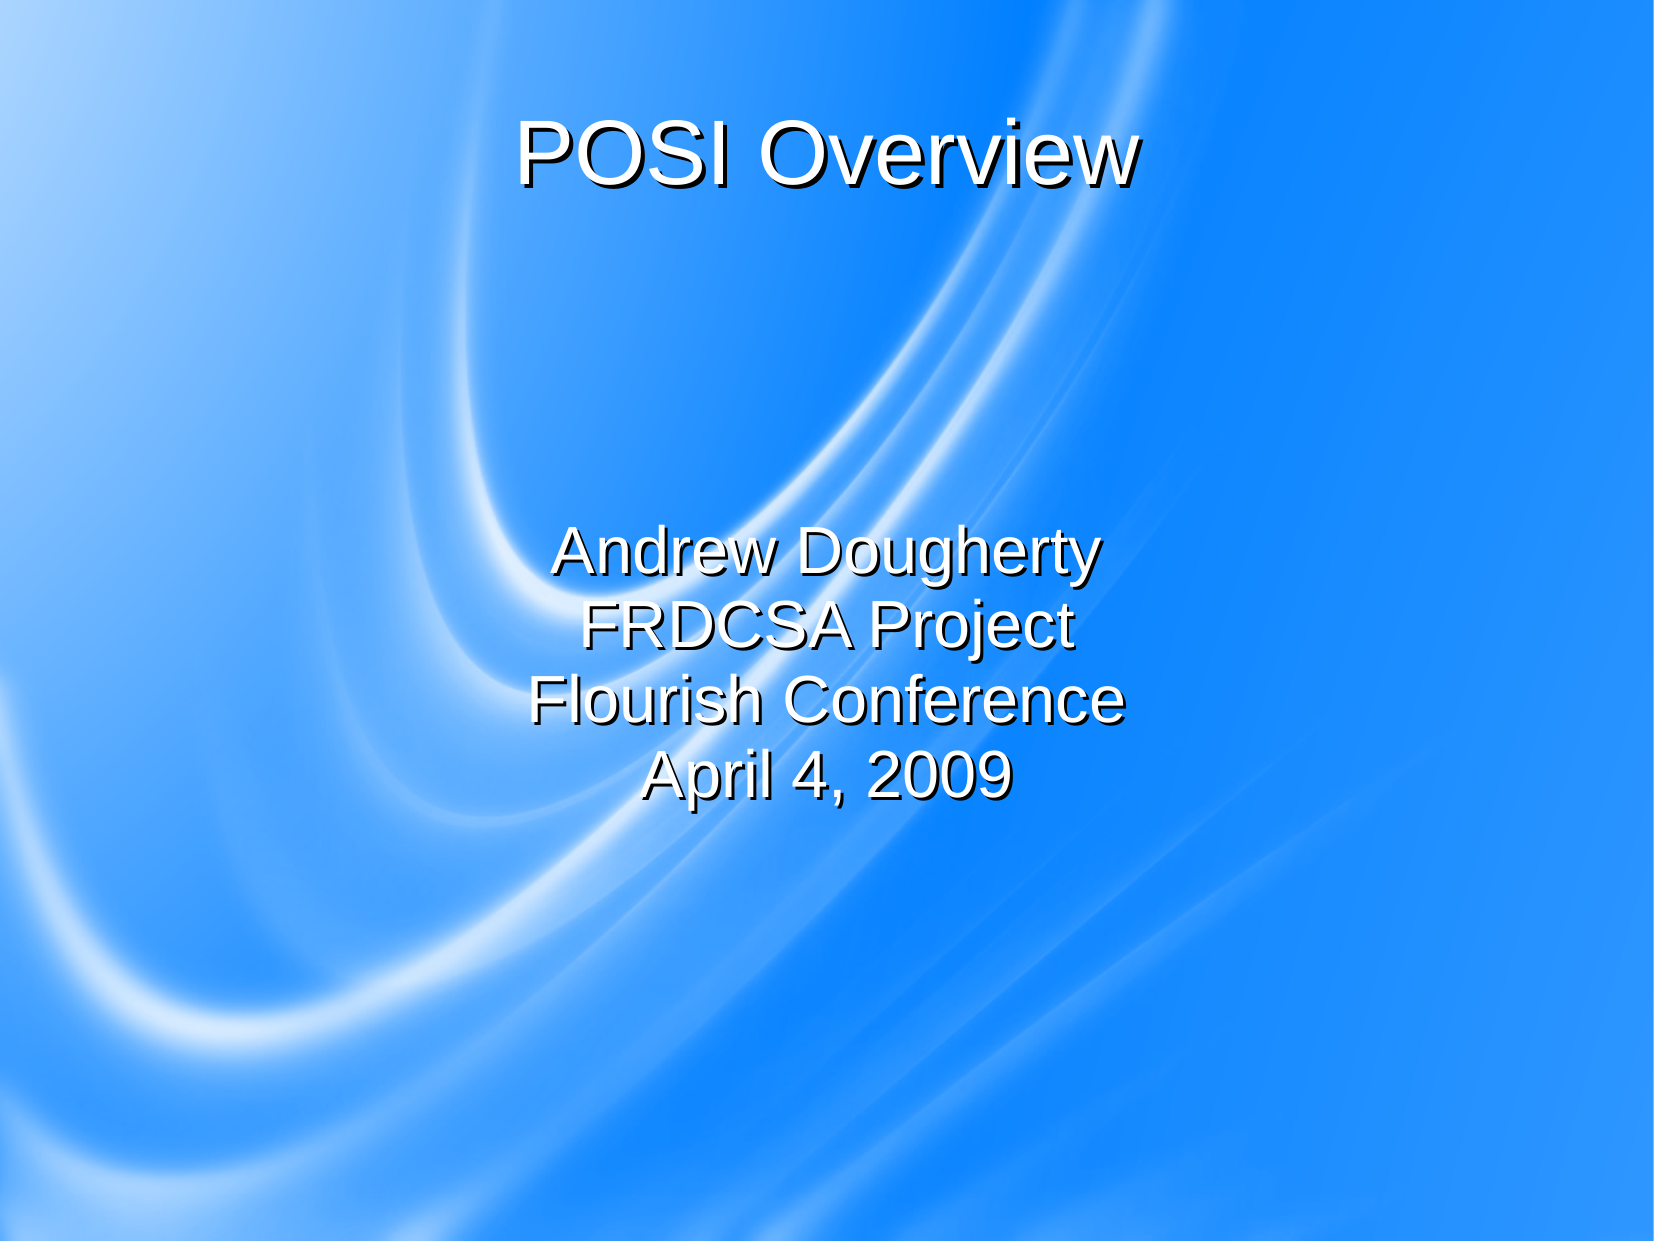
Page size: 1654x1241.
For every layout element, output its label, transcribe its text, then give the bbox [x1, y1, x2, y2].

picture [0, 0, 1654, 1241]
title POSI Overview [82, 49, 1571, 257]
subtitle Andrew Dougherty FRDCSA Project Flourish Conference April 4, 2009 [82, 290, 1571, 1109]
